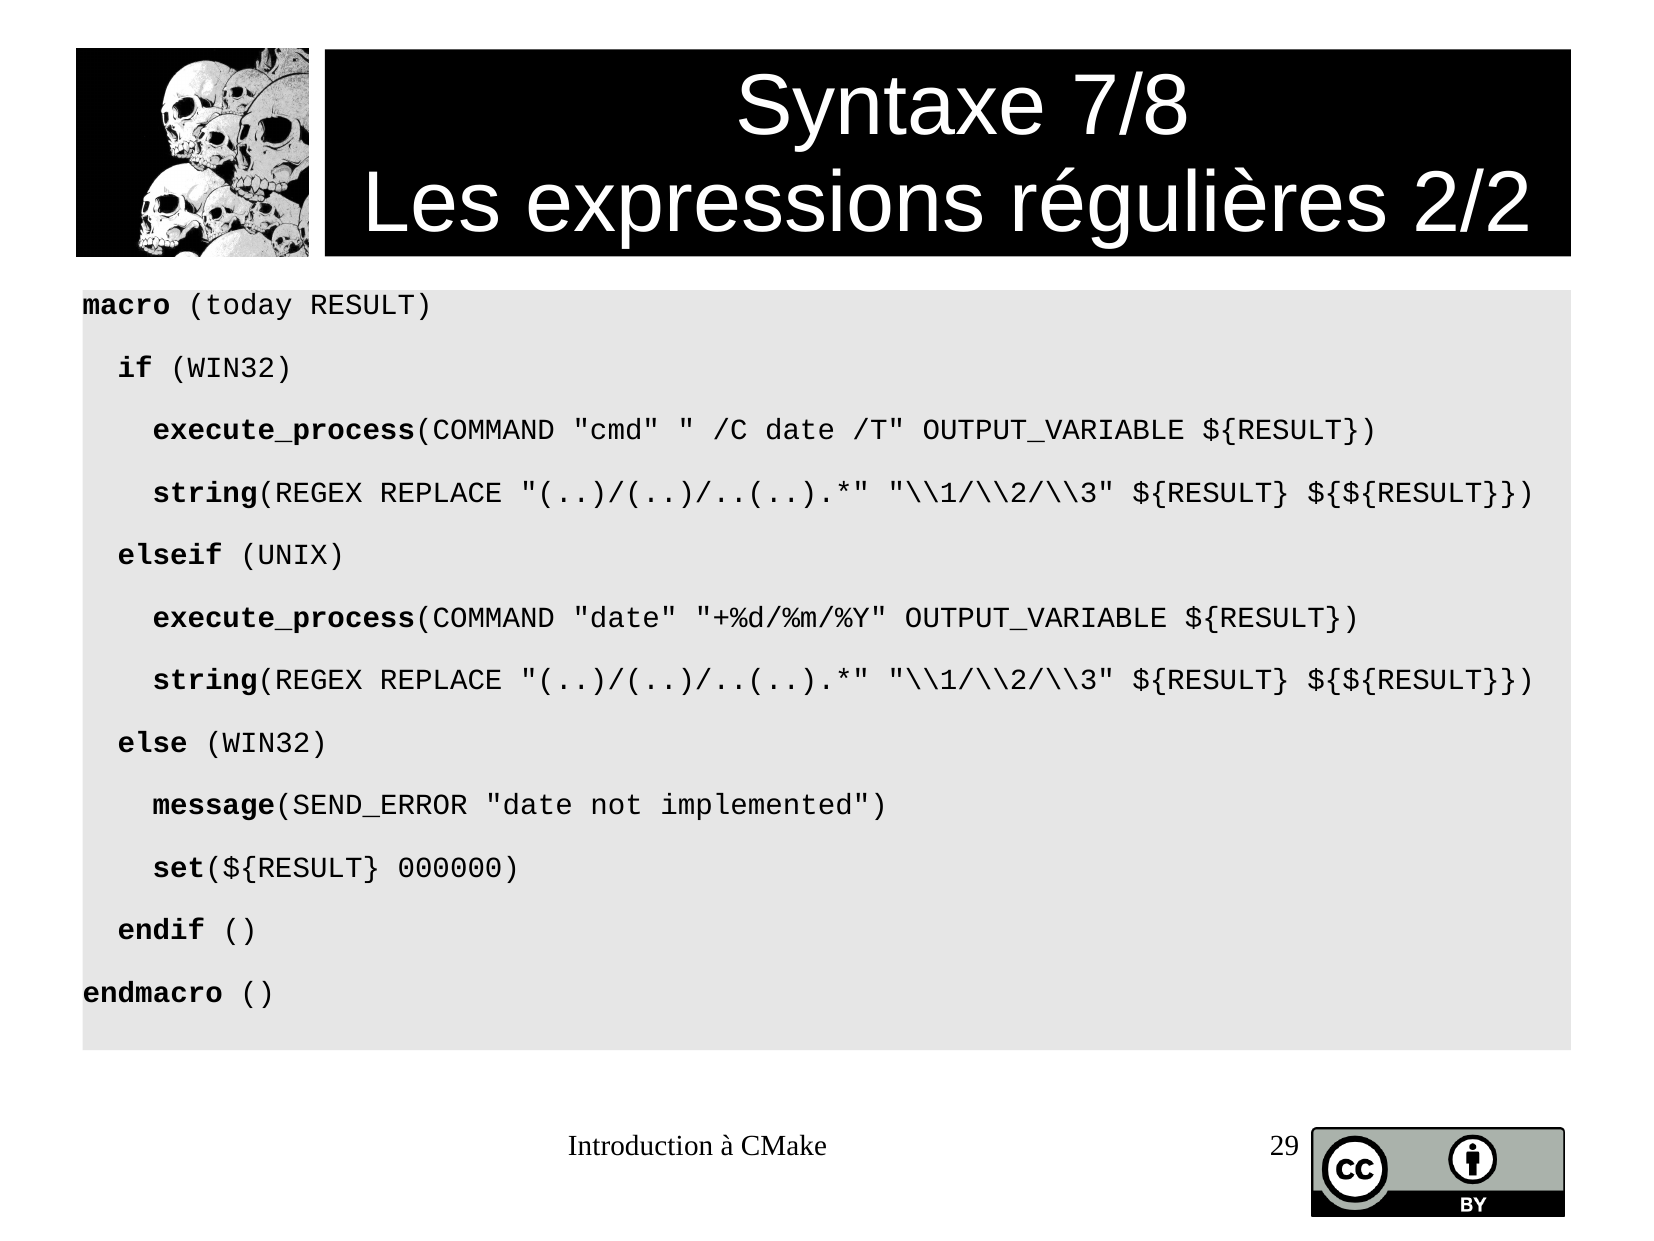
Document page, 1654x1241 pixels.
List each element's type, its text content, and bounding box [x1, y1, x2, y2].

picture [76, 48, 309, 257]
list macro (today RESULT) if (WIN32) execute_process(COMMAND "cmd" " /C date /T" OUTPUT_VARIABLE ${RESULT}) string(REGEX REPLACE "(..)/(..)/..(..).*" "\\1/\\2/\\3" ${RESULT} ${${RESULT}}) elseif (UNIX) execute_process(COMMAND "date" "+%d/%m/%Y" OUTPUT_VARIABLE ${RESULT}) string(REGEX REPLACE "(..)/(..)/..(..).*" "\\1/\\2/\\3" ${RESULT} ${${RESULT}}) else (WIN32) message(SEND_ERROR "date not implemented") set(${RESULT} 000000) endif () endmacro () [82, 290, 1571, 1051]
picture [1311, 1127, 1565, 1217]
title Syntaxe 7/8 Les expressions régulières 2/2 [324, 49, 1571, 257]
